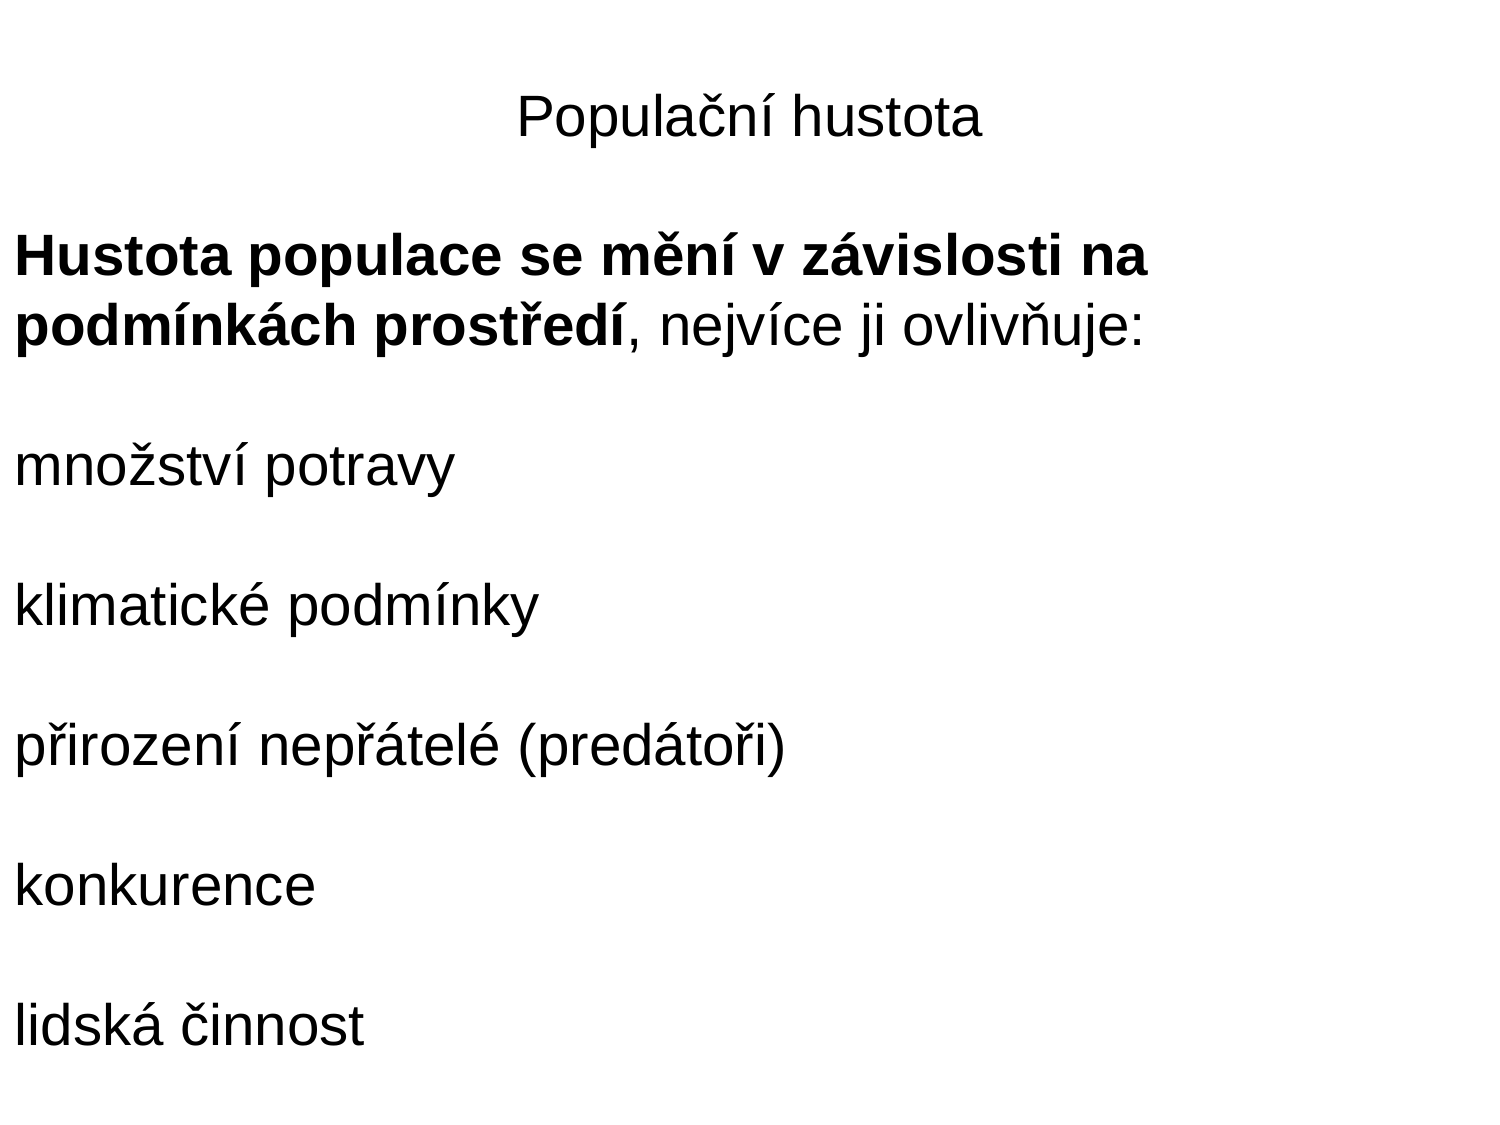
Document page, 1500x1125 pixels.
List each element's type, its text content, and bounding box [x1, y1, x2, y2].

text_box Populační hustota Hustota populace se mění v závislosti na podmínkách prostředí, nejvíce ji ovlivňuje: množství potravy klimatické podmínky přirození nepřátelé (predátoři) konkurence lidská činnost [0, 0, 1500, 1125]
